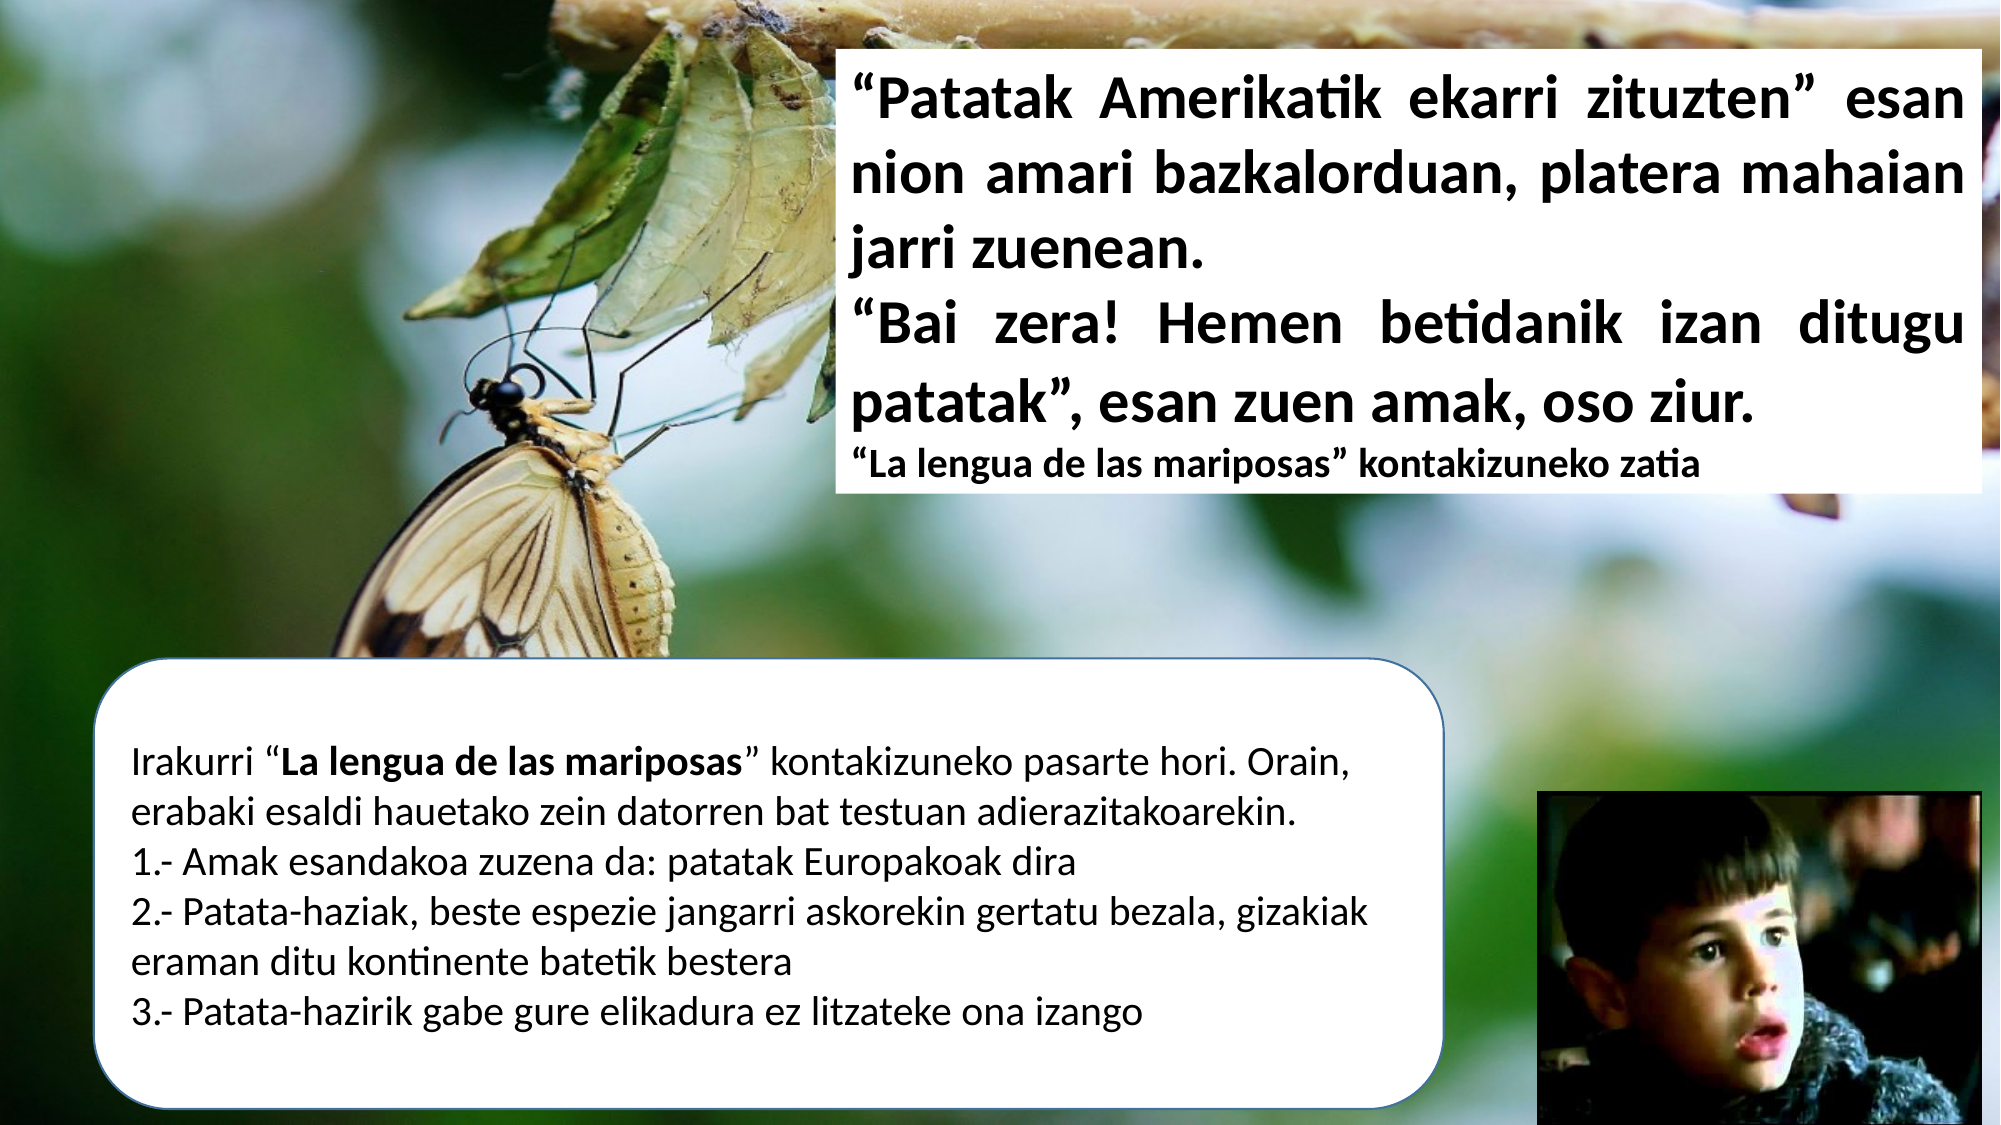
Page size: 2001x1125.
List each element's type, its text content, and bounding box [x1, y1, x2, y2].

text_box “Patatak Amerikatik ekarri zituzten” esan nion amari bazkalorduan, platera mahaian jarri zuenean. “Bai zera! Hemen betidanik izan ditugu patatak”, esan zuen amak, oso ziur. “La lengua de las mariposas” kontakizuneko zatia [835, 48, 1982, 494]
picture [0, 0, 2000, 1125]
text_box Irakurri “La lengua de las mariposas” kontakizuneko pasarte hori. Orain, erabaki esaldi hauetako zein datorren bat testuan adierazitakoarekin. 1.- Amak esandakoa zuzena da: patatak Europakoak dira 2.- Patata-haziak, beste espezie jangarri askorekin gertatu bezala, gizakiak eraman ditu kontinente batetik bestera 3.- Patata-hazirik gabe gure elikadura ez litzateke ona izango [93, 658, 1444, 1109]
